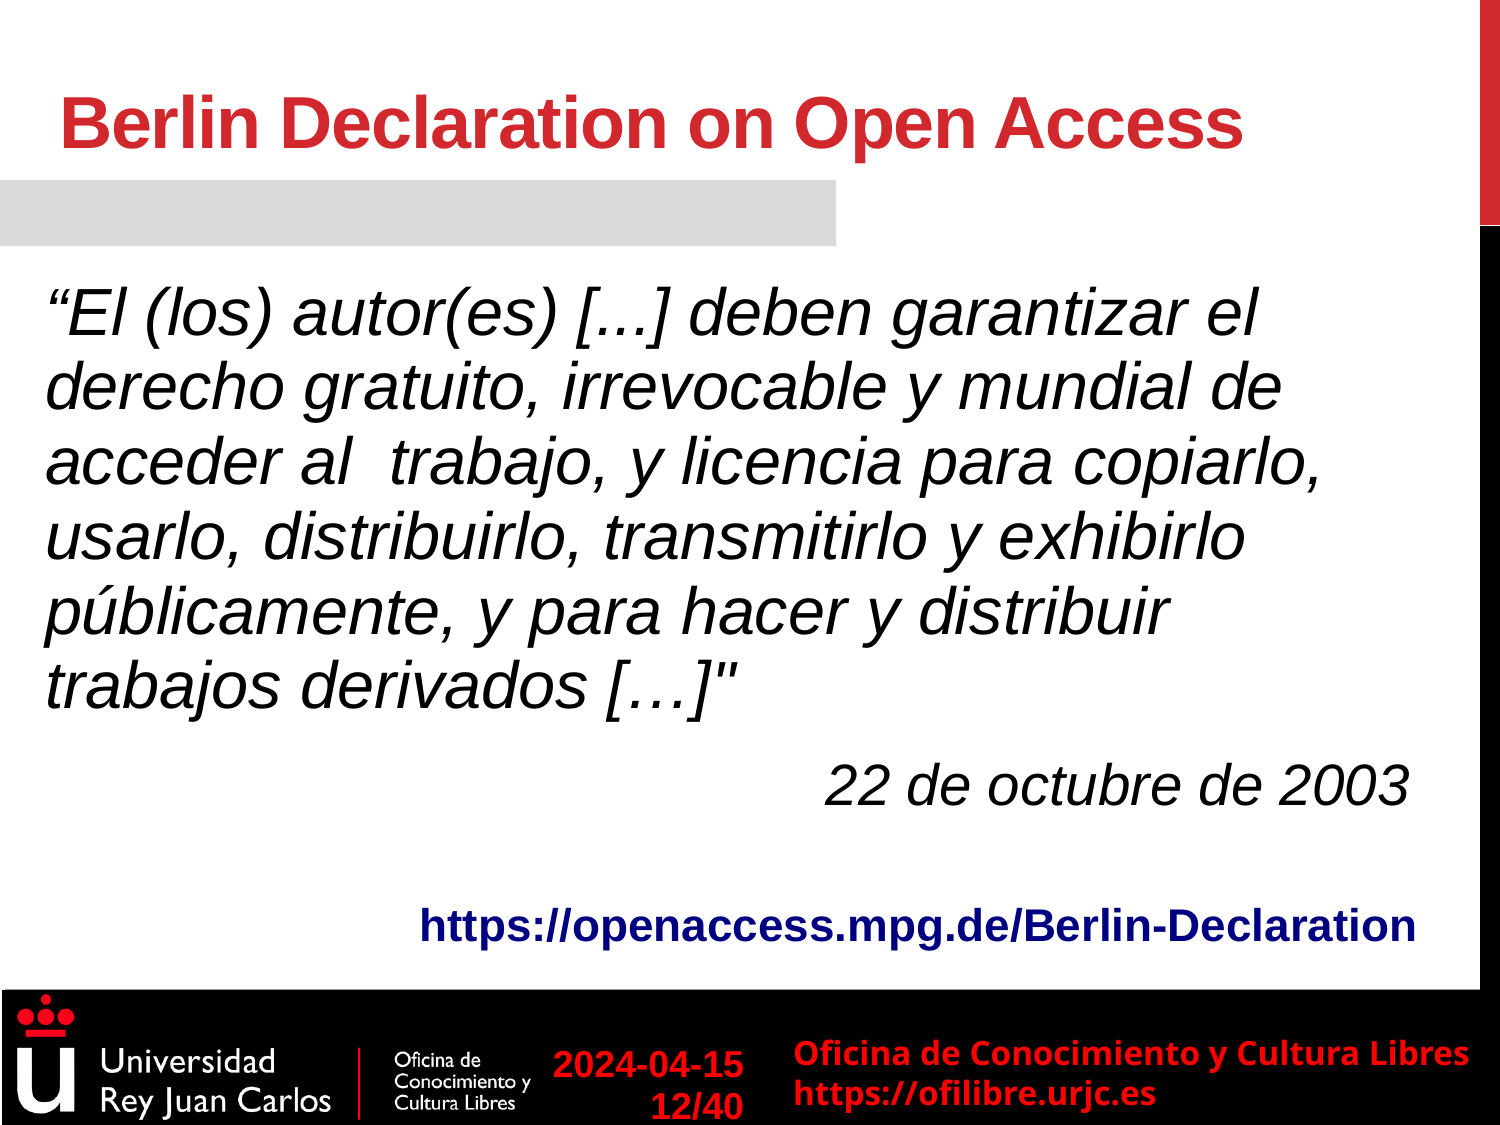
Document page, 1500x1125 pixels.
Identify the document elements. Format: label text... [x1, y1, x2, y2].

picture [17, 994, 531, 1120]
text_box “El (los) autor(es) [...] deben garantizar el derecho gratuito, irrevocable y mundial de acceder al trabajo, y licencia para copiarlo, usarlo, distribuirlo, transmitirlo y exhibirlo públicamente, y para hacer y distribuir trabajos derivados […]'' 22 de octubre de 2003 [30, 267, 1426, 826]
text_box https://openaccess.mpg.de/Berlin-Declaration [405, 892, 1441, 961]
title [75, 15, 1425, 172]
text_box Berlin Declaration on Open Access [0, 24, 1326, 172]
